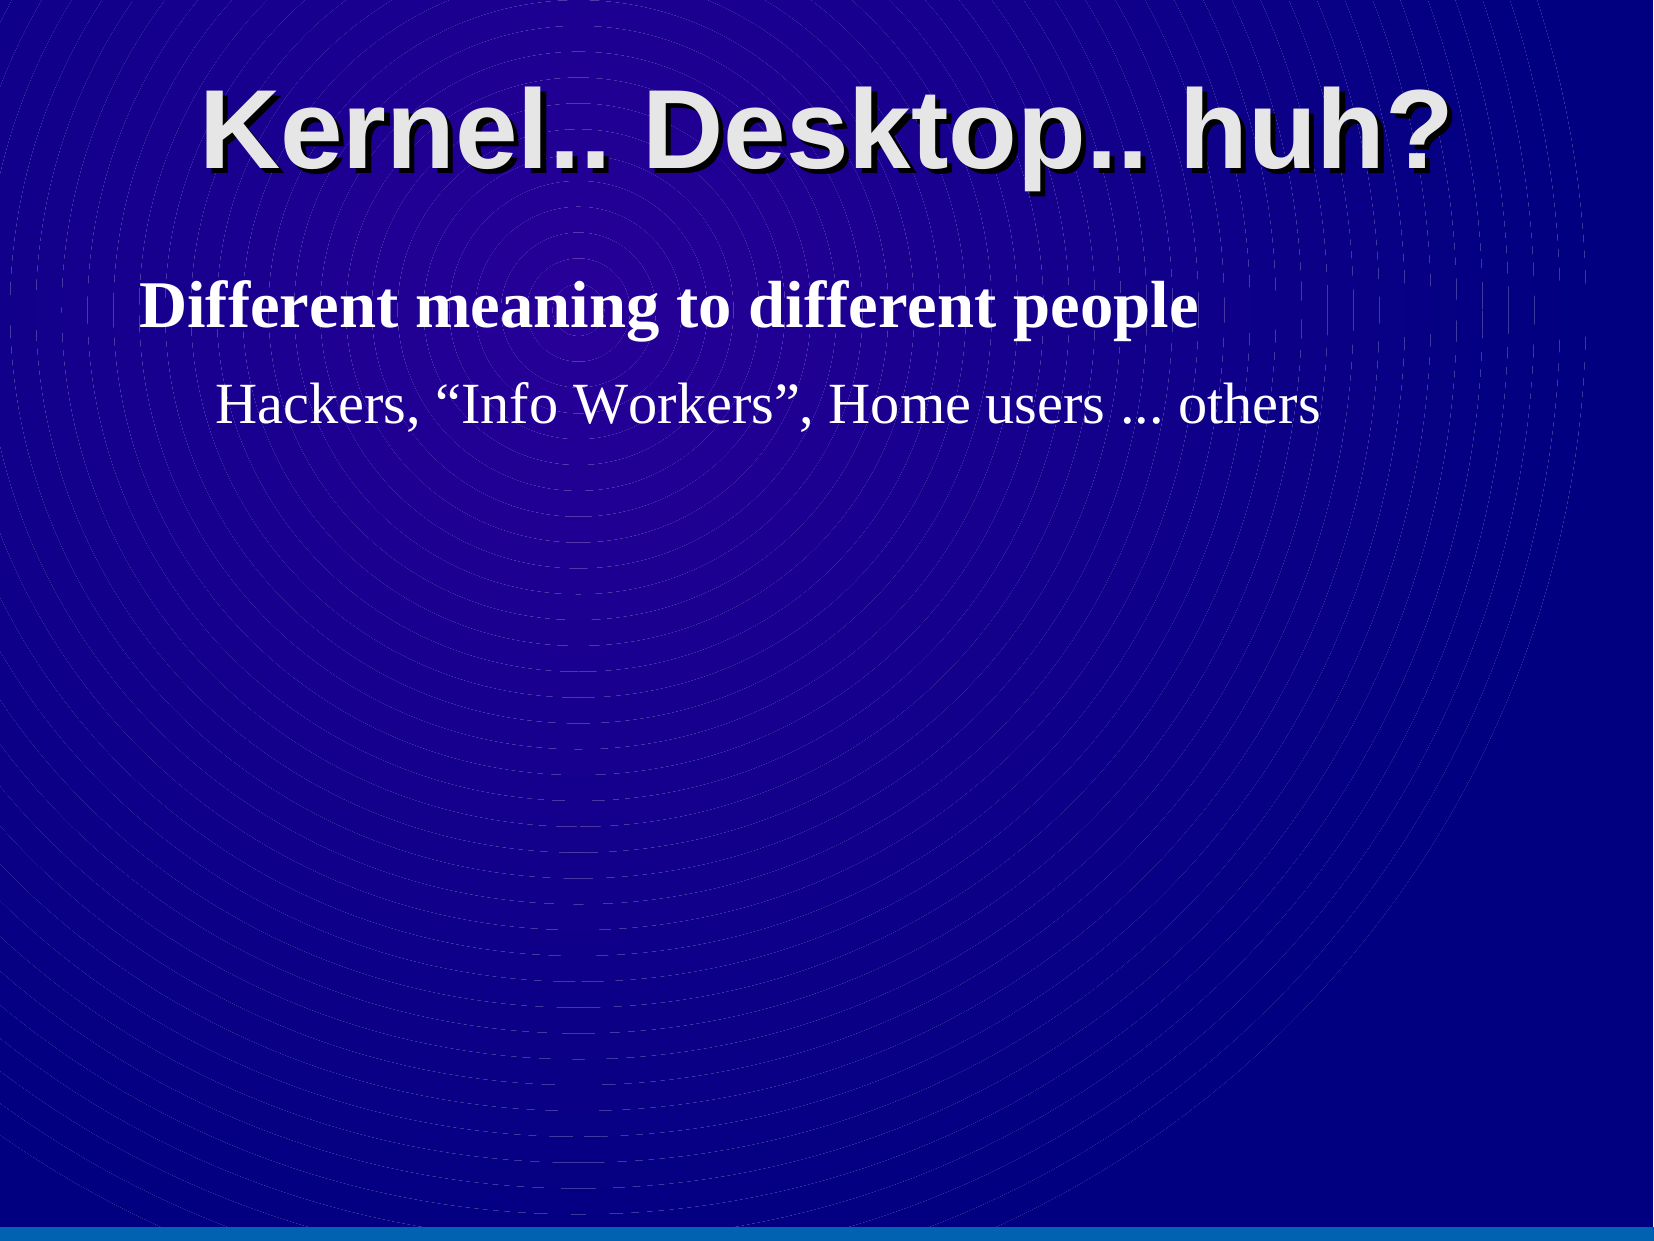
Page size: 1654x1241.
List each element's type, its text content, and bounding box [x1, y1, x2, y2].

title Kernel.. Desktop.. huh? [121, 26, 1533, 234]
list Different meaning to different people Hackers, “Info Workers”, Home users ... others [121, 268, 1533, 1050]
